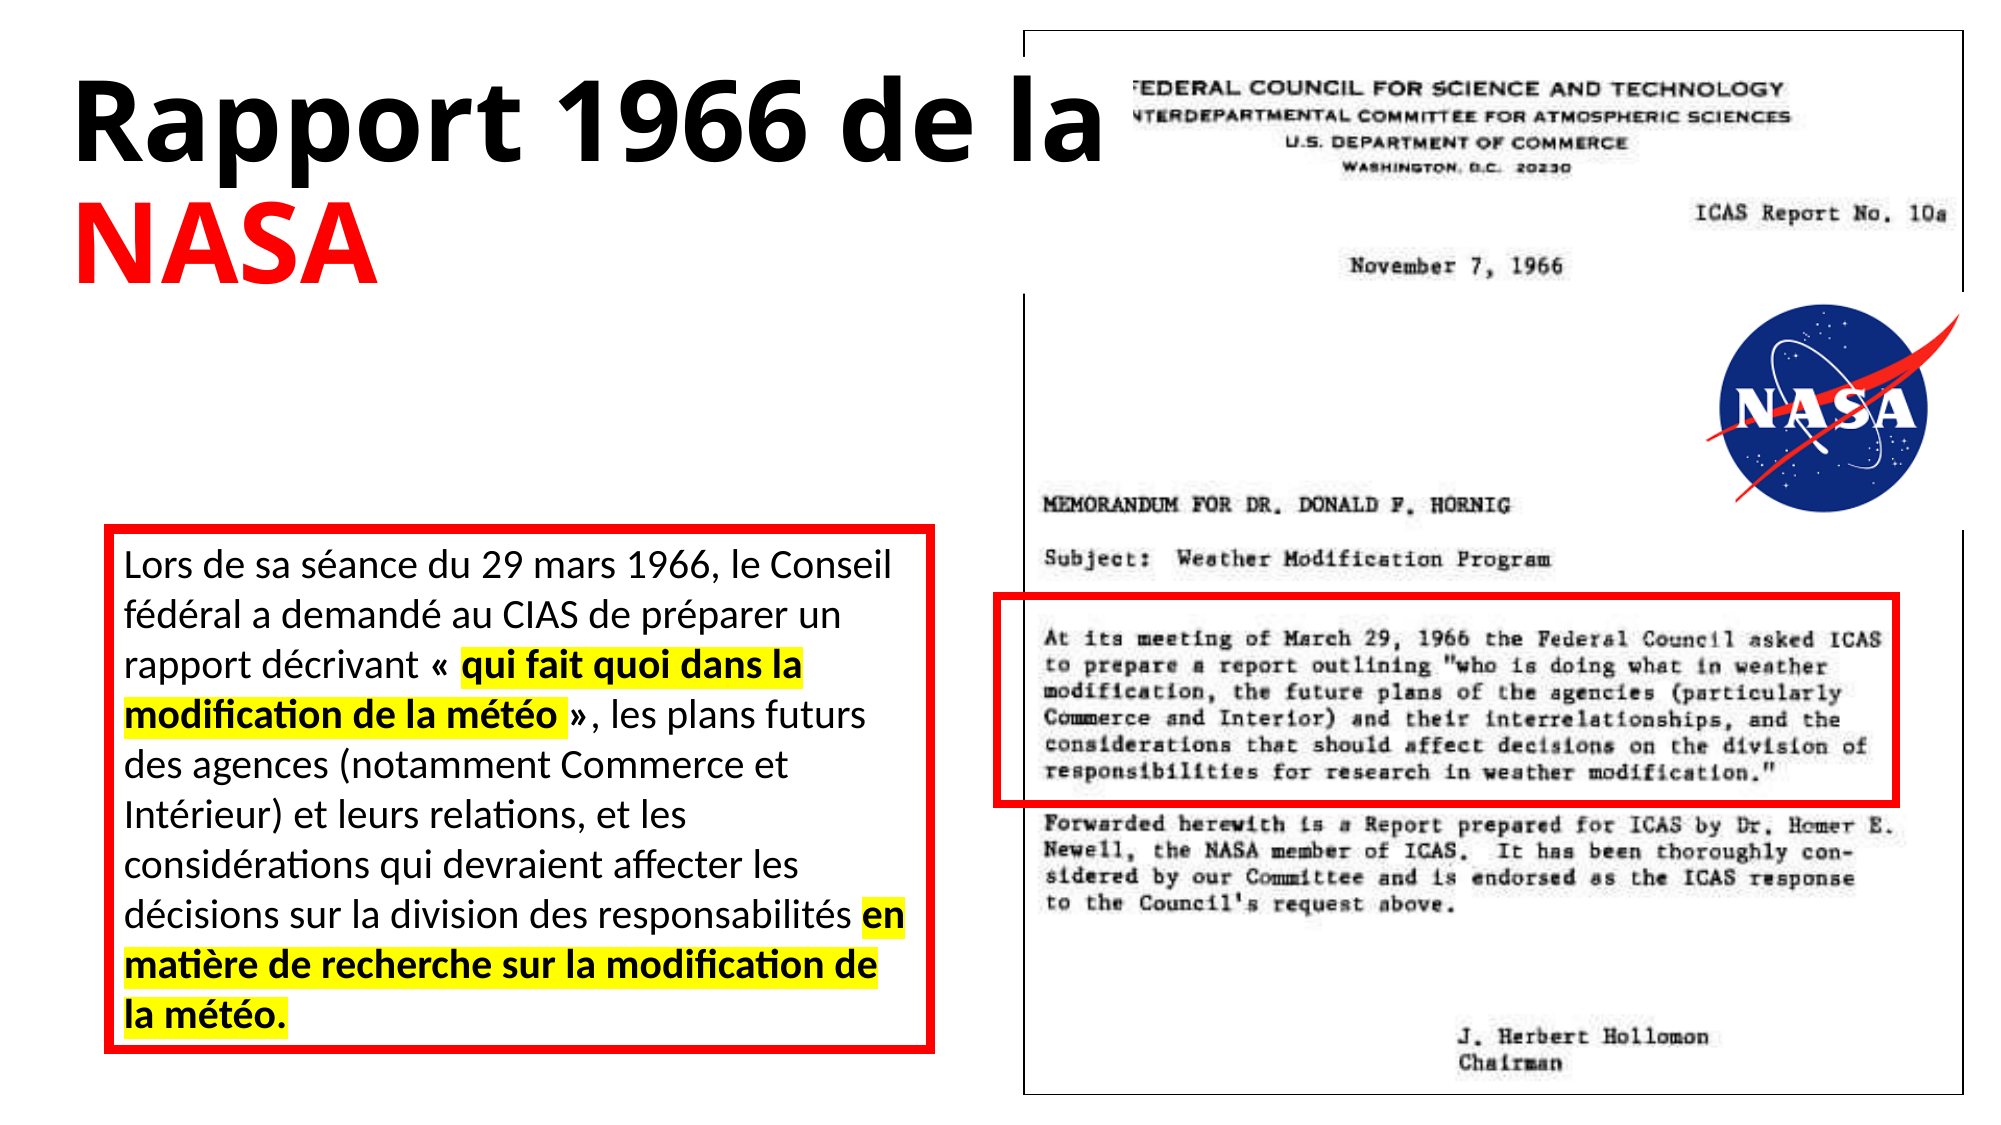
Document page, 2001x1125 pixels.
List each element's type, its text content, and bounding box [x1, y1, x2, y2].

text_box Lors de sa séance du 29 mars 1966, le Conseil fédéral a demandé au CIAS de préparer un rapport décrivant « qui fait quoi dans la modification de la météo », les plans futurs des agences (notamment Commerce et Intérieur) et leurs relations, et les considérations qui devraient affecter les décisions sur la division des responsabilités en matière de recherche sur la modification de la météo. [108, 529, 931, 1050]
picture [1024, 31, 1979, 1094]
title Rapport 1966 de la NASA [54, 56, 1134, 294]
picture [1024, 600, 1892, 800]
